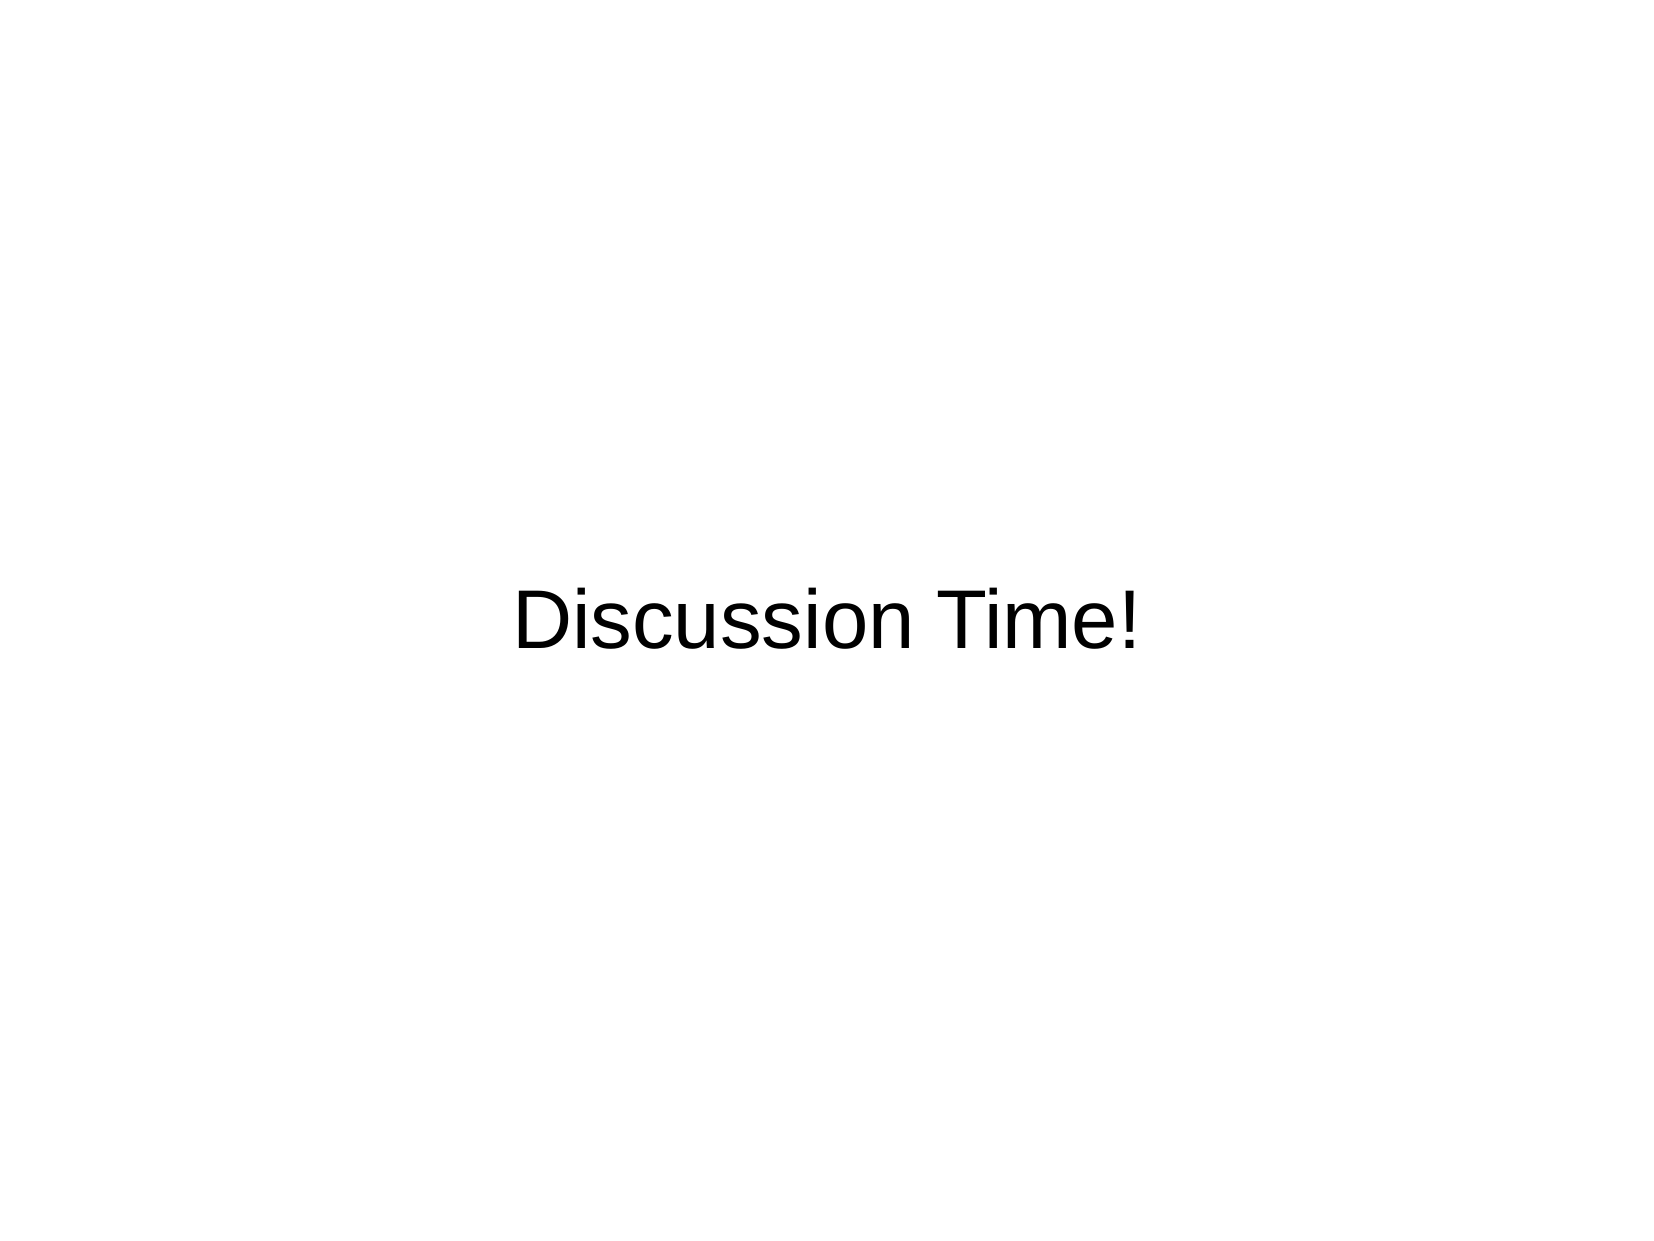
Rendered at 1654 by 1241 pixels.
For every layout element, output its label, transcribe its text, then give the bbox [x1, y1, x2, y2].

title Discussion Time! [82, 516, 1571, 724]
